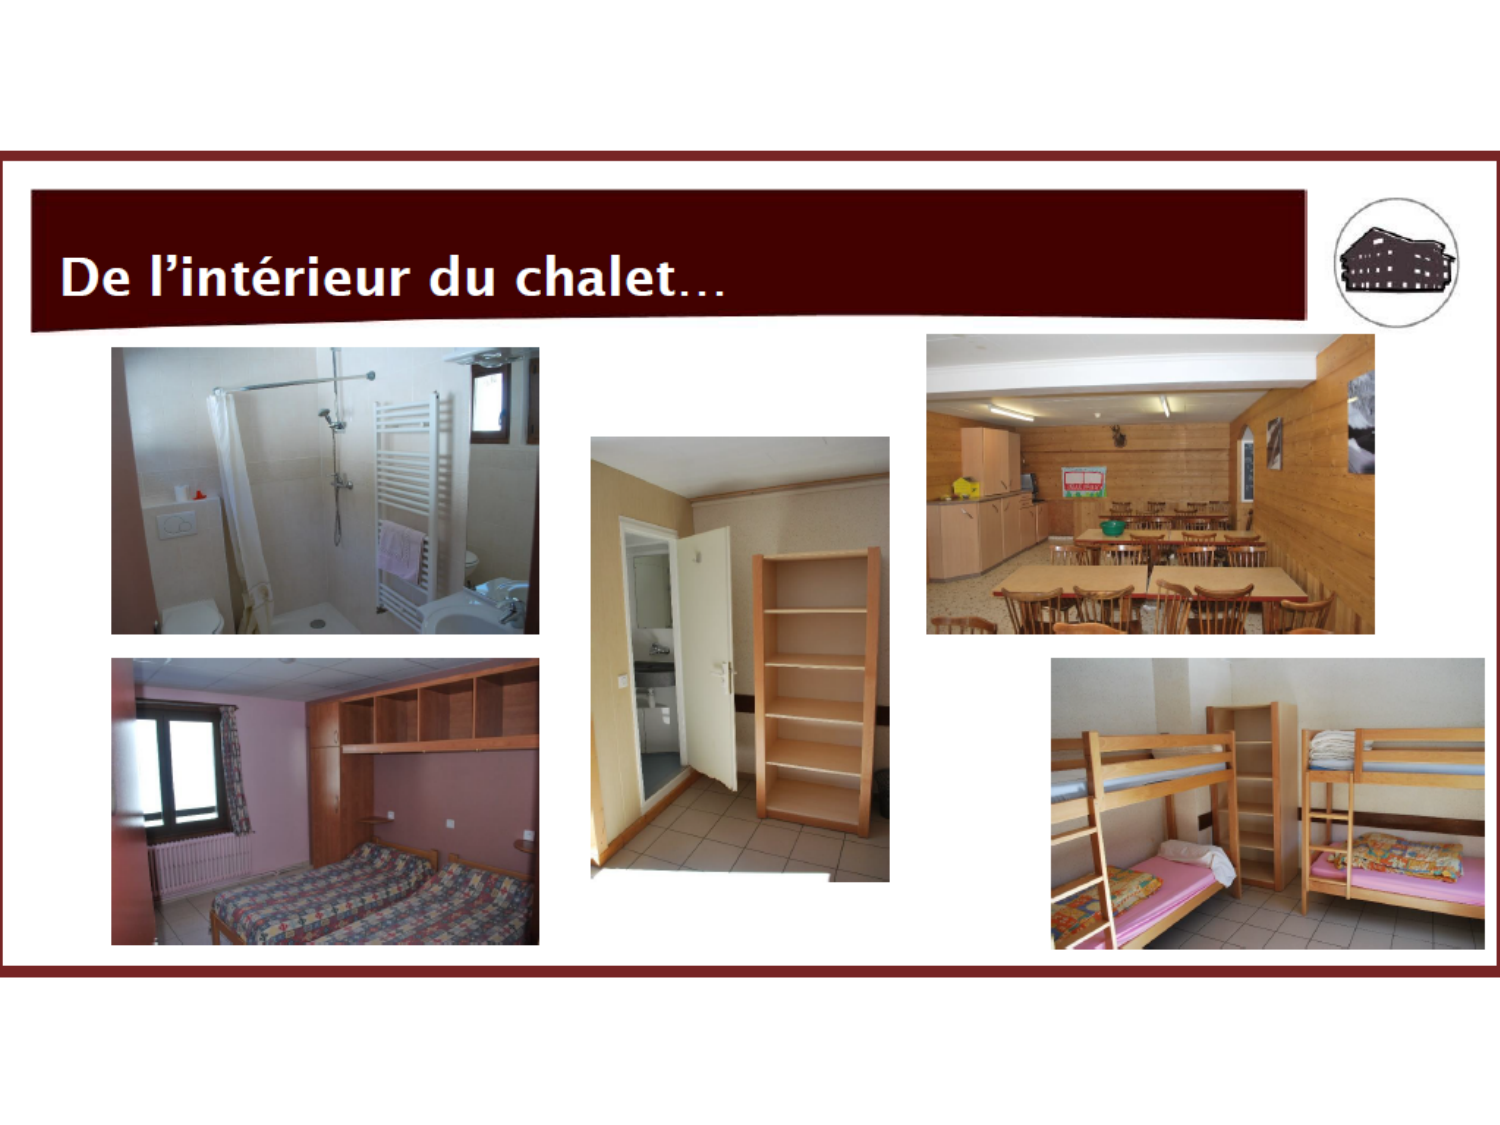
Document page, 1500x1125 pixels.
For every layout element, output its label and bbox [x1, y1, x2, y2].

picture [0, 148, 1500, 980]
